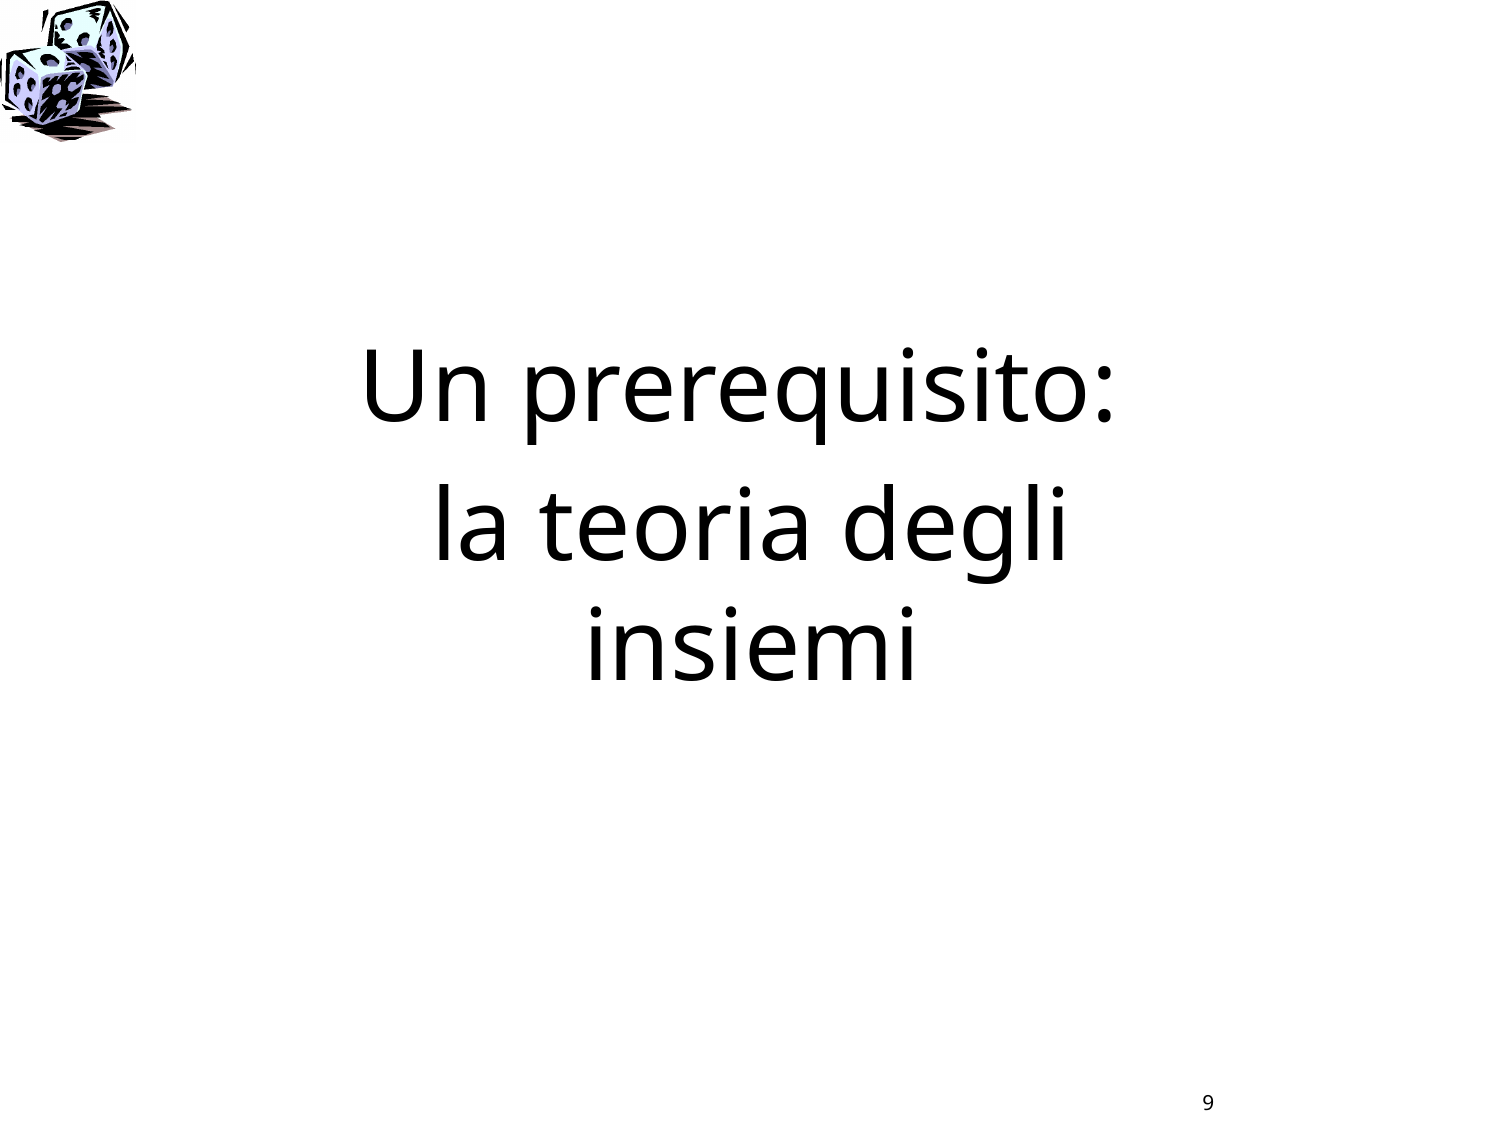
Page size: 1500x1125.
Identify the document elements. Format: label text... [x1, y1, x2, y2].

picture [0, 0, 136, 143]
text_box Un prerequisito: la teoria degli insiemi [277, 314, 1226, 708]
slide_number <numero> [1187, 1082, 1500, 1125]
